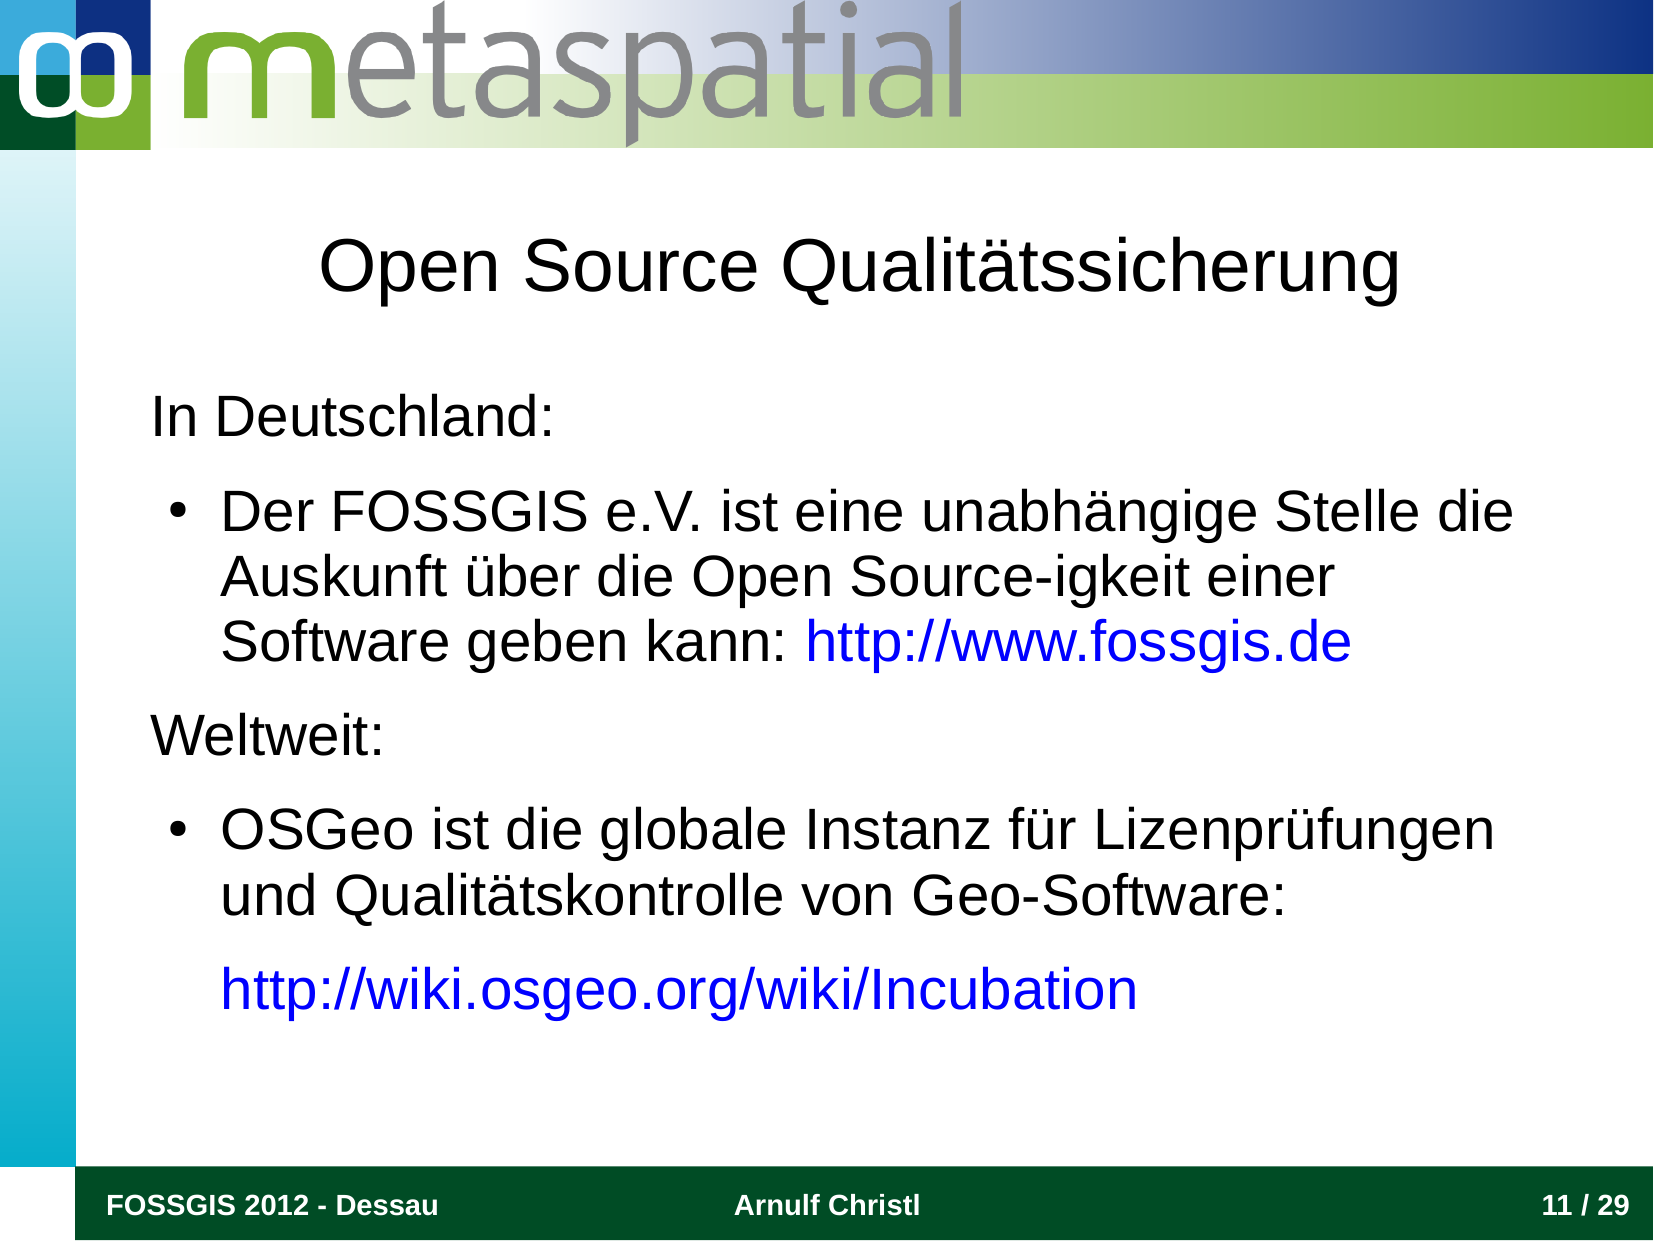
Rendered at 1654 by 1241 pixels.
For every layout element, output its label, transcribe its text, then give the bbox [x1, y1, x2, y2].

picture [0, 0, 961, 150]
list In Deutschland: Der FOSSGIS e.V. ist eine unabhängige Stelle die Auskunft über die Open Source-igkeit einer Software geben kann: http://www.fossgis.de Weltweit: OSGeo ist die globale Instanz für Lizenprüfungen und Qualitätskontrolle von Geo-Software: http://wiki.osgeo.org/wiki/Incubation [150, 383, 1576, 1126]
title Open Source Qualitätssicherung [150, 161, 1571, 369]
